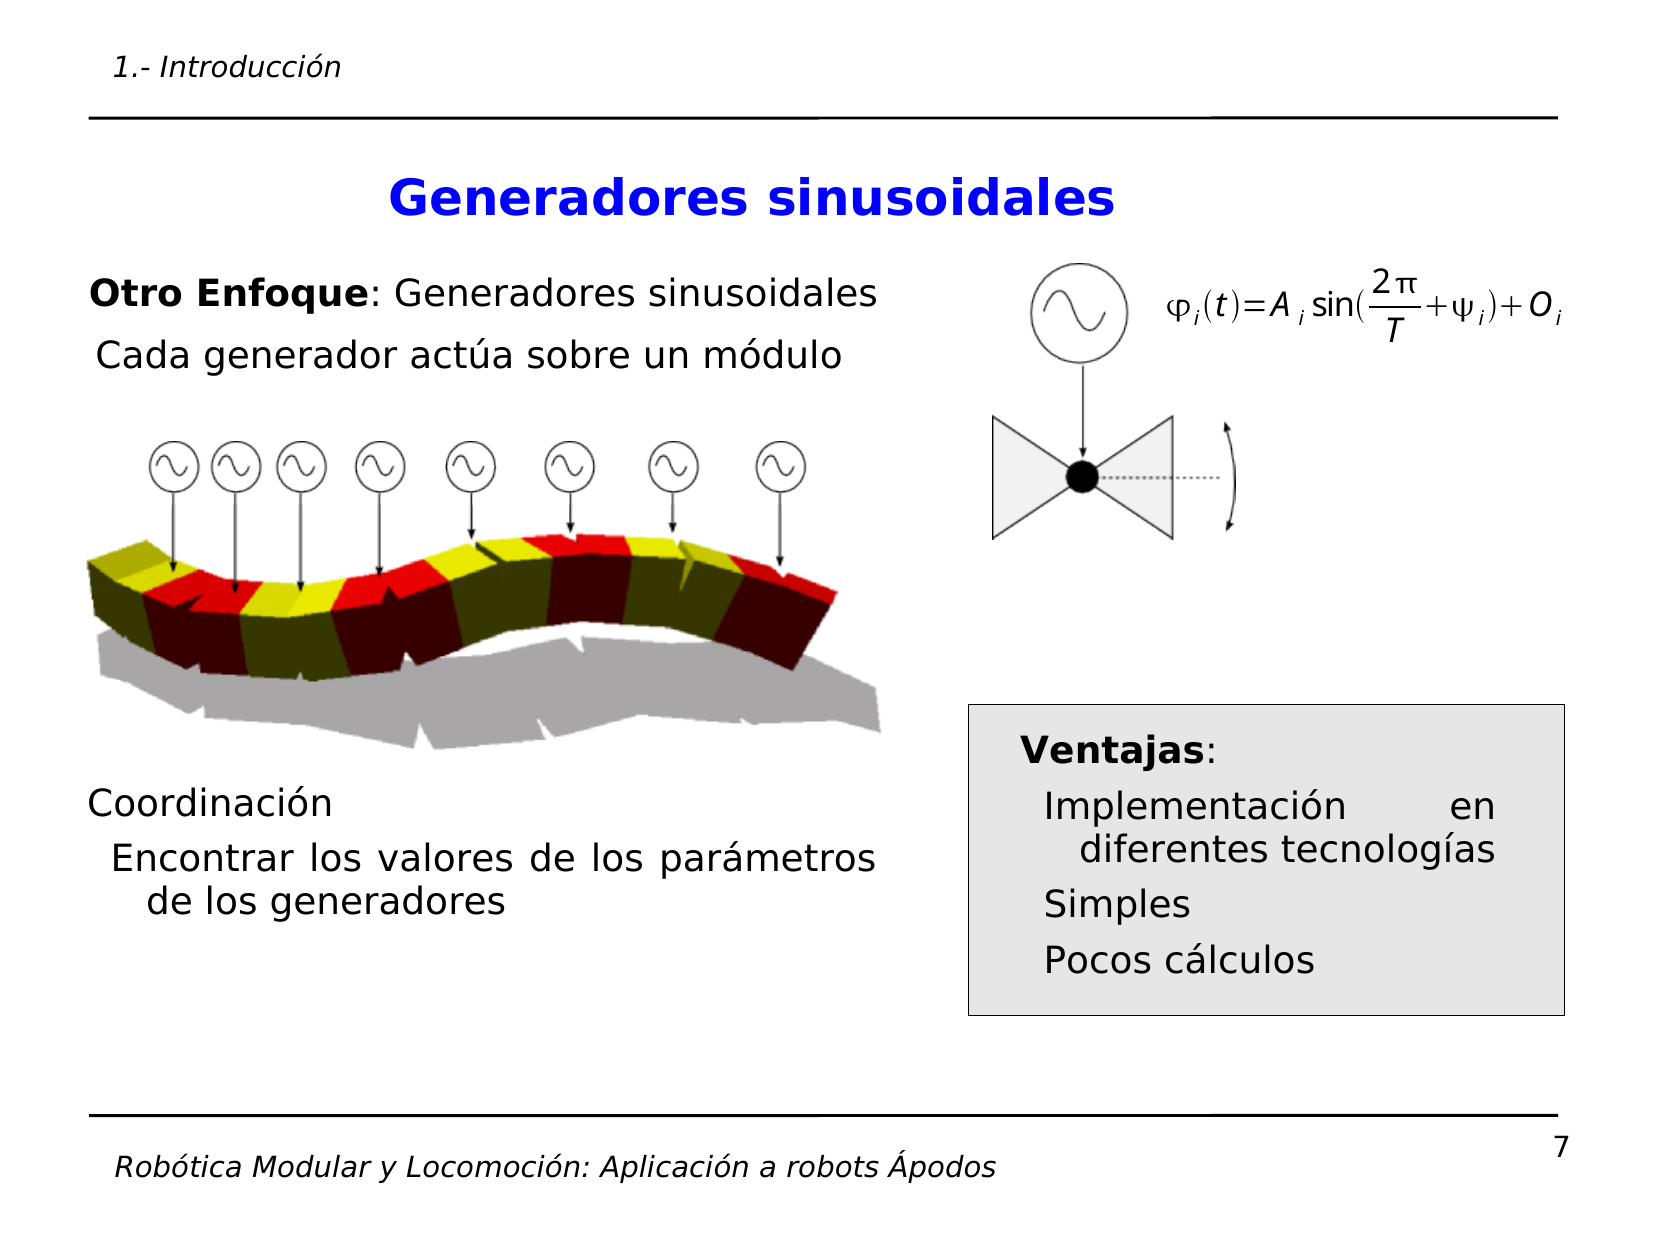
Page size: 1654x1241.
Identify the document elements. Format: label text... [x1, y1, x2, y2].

text_box Generadores sinusoidales [373, 161, 1118, 235]
text_box [968, 704, 1565, 1016]
picture [992, 263, 1236, 540]
text_box Cada generador actúa sobre un módulo [68, 326, 856, 385]
text_box 1.- Introducción [97, 42, 358, 93]
text_box Ventajas: Implementación en diferentes tecnologías Simples Pocos cálculos [993, 721, 1611, 990]
text_box Otro Enfoque: Generadores sinusoidales [62, 263, 958, 323]
chart [1157, 261, 1571, 352]
text_box Coordinación Encontrar los valores de los parámetros de los generadores [60, 773, 893, 932]
text_box Robótica Modular y Locomoción: Aplicación a robots Ápodos [99, 1142, 1013, 1192]
picture [57, 441, 907, 772]
